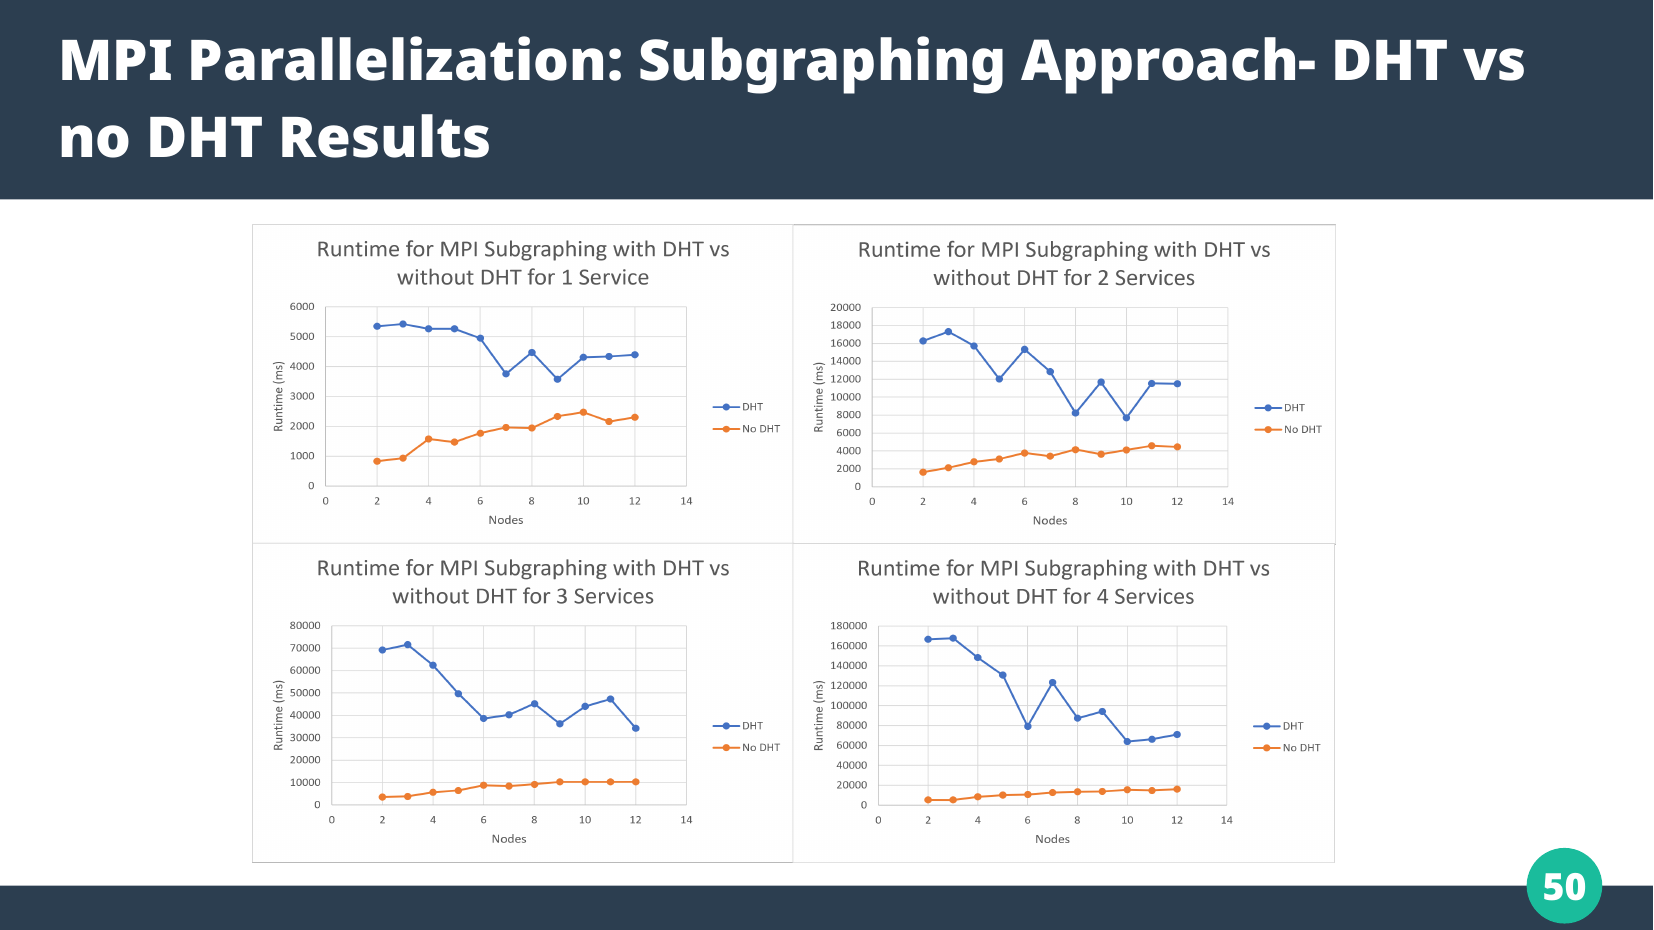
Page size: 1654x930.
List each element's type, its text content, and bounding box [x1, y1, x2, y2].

picture [252, 224, 1336, 863]
title MPI Parallelization: Subgraphing Approach- DHT vs no DHT Results [58, 37, 1594, 156]
